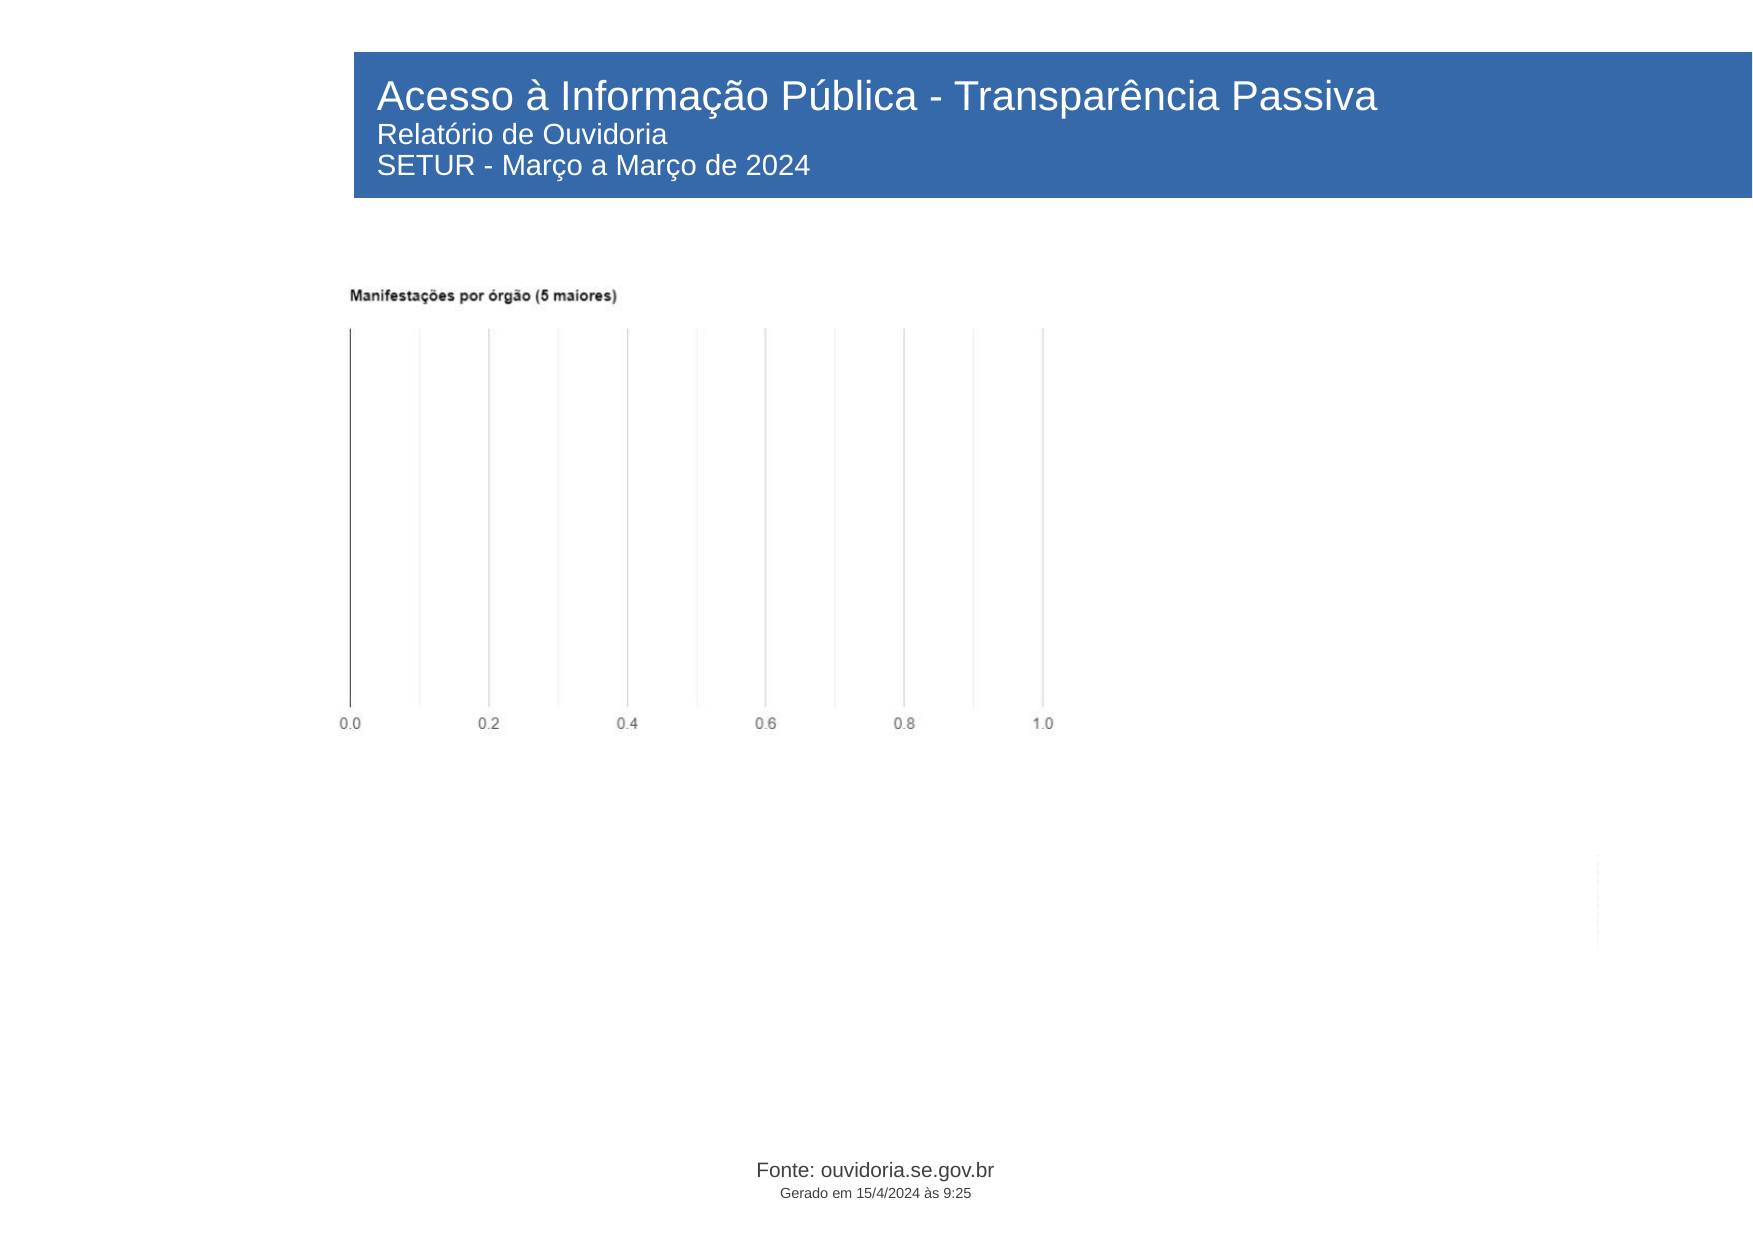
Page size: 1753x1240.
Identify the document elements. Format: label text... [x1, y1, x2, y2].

text_box Gerado em 15/4/2024 às 9:25 [780, 1184, 999, 1208]
text_box [155, 211, 1599, 1028]
text_box Acesso à Informação Pública - Transparência Passiva Relatório de Ouvidoria SETUR - Março a Março de 2024 [376, 72, 1403, 186]
text_box [354, 52, 1752, 198]
text_box Fonte: ouvidoria.se.gov.br [756, 1158, 1023, 1188]
